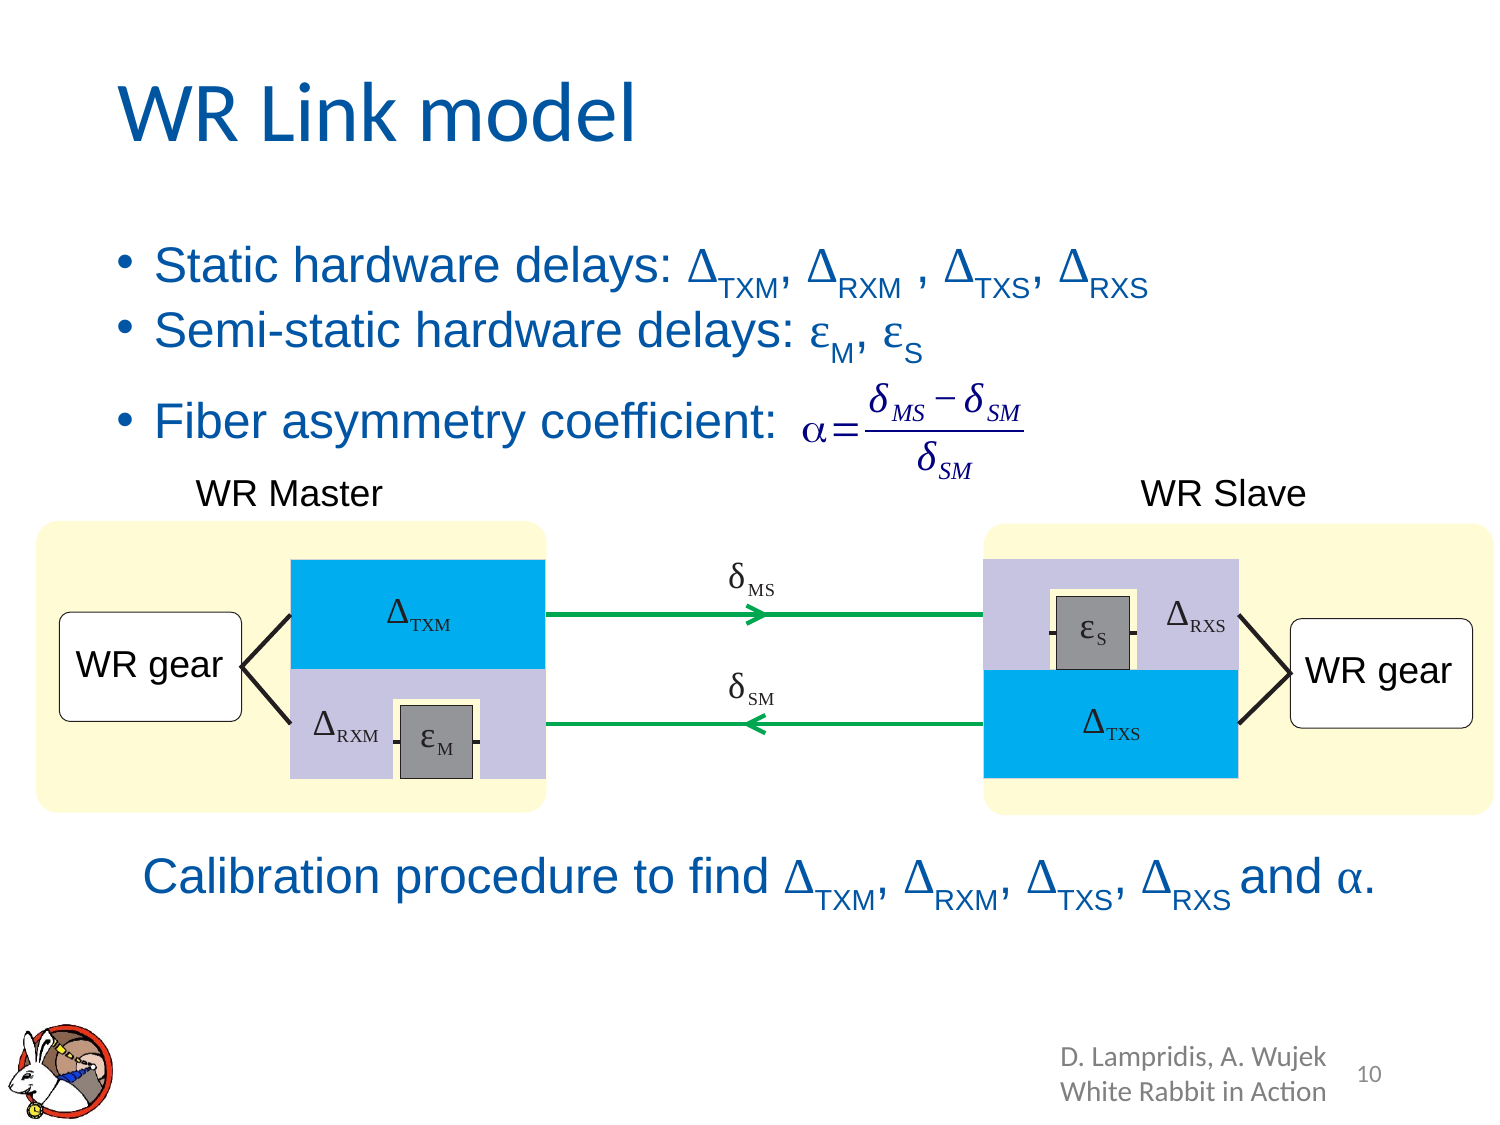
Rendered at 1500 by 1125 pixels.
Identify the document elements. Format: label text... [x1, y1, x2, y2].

text_box WR gear [1290, 641, 1471, 702]
text_box WR Link model [103, 59, 1397, 169]
text_box WR Master [180, 464, 421, 526]
text_box WR gear [60, 636, 241, 697]
text_box Calibration procedure to find ∆TXM, ∆RXM, ∆TXS, ∆RXS and α. [90, 837, 1396, 946]
picture [7, 1024, 113, 1121]
text_box WR Slave [1125, 464, 1366, 526]
chart [795, 375, 1033, 485]
text_box Static hardware delays: ∆TXM, ∆RXM , ∆TXS, ∆RXS Semi-static hardware delays: εM, εS Fiber asymmetry coefficient: [101, 224, 1396, 436]
picture [15, 464, 1500, 837]
